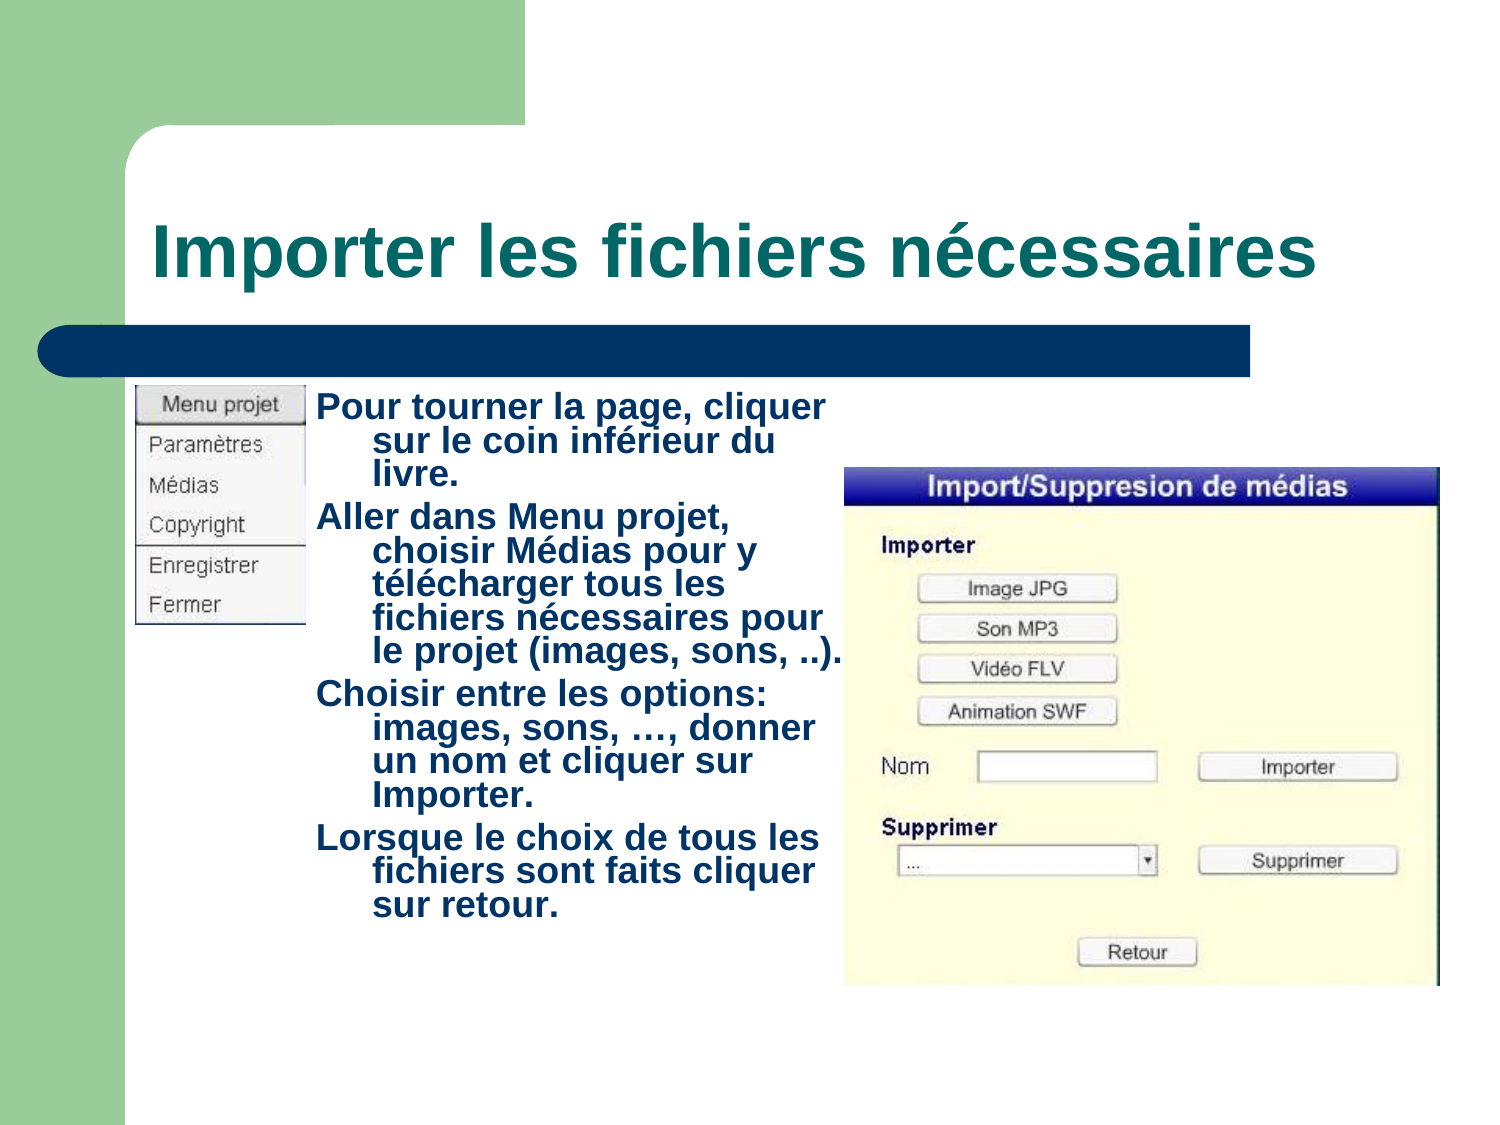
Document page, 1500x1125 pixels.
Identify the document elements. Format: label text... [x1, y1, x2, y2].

list Pour tourner la page, cliquer sur le coin inférieur du livre. Aller dans Menu projet, choisir Médias pour y télécharger tous les fichiers nécessaires pour le projet (images, sons, ..). Choisir entre les options: images, sons, …, donner un nom et cliquer sur Importer. Lorsque le choix de tous les fichiers sont faits cliquer sur retour. [301, 385, 868, 997]
picture [135, 385, 306, 625]
picture [844, 467, 1440, 986]
title Importer les fichiers nécessaires [136, 136, 1414, 301]
